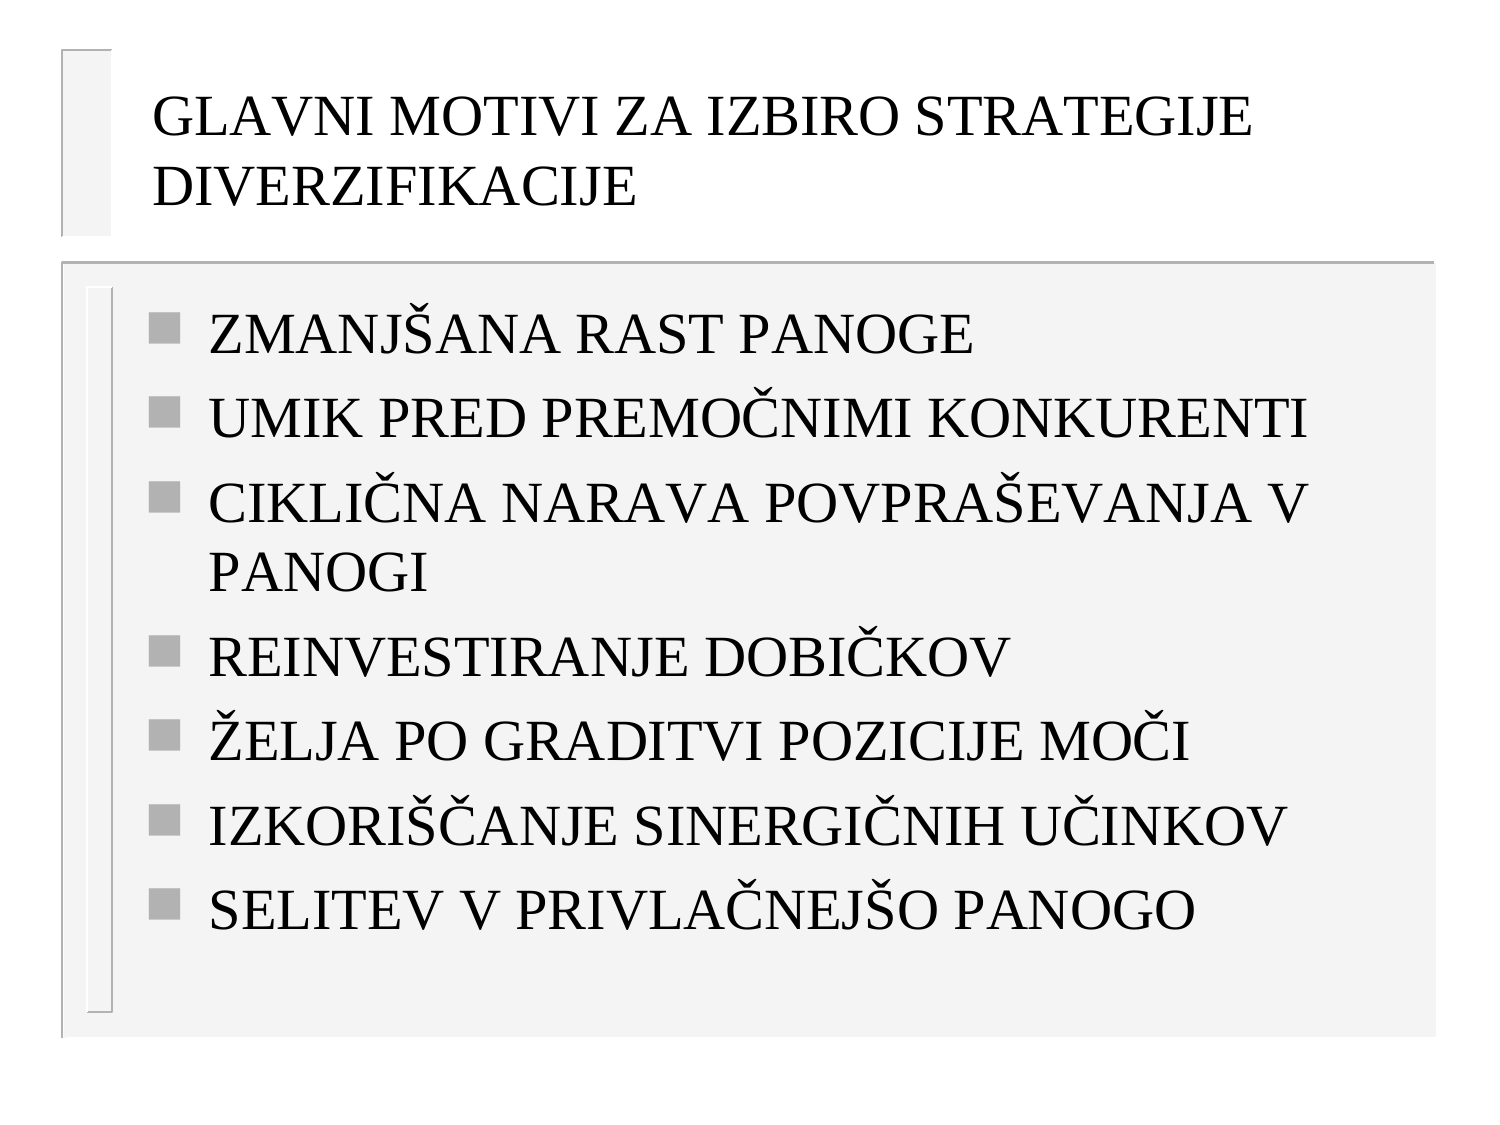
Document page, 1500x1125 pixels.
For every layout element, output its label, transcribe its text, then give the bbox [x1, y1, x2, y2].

title GLAVNI MOTIVI ZA IZBIRO STRATEGIJE DIVERZIFIKACIJE [137, 56, 1413, 238]
list ZMANJŠANA RAST PANOGE UMIK PRED PREMOČNIMI KONKURENTI CIKLIČNA NARAVA POVPRAŠEVANJA V PANOGI REINVESTIRANJE DOBIČKOV ŽELJA PO GRADITVI POZICIJE MOČI IZKORIŠČANJE SINERGIČNIH UČINKOV SELITEV V PRIVLAČNEJŠO PANOGO [137, 287, 1413, 963]
